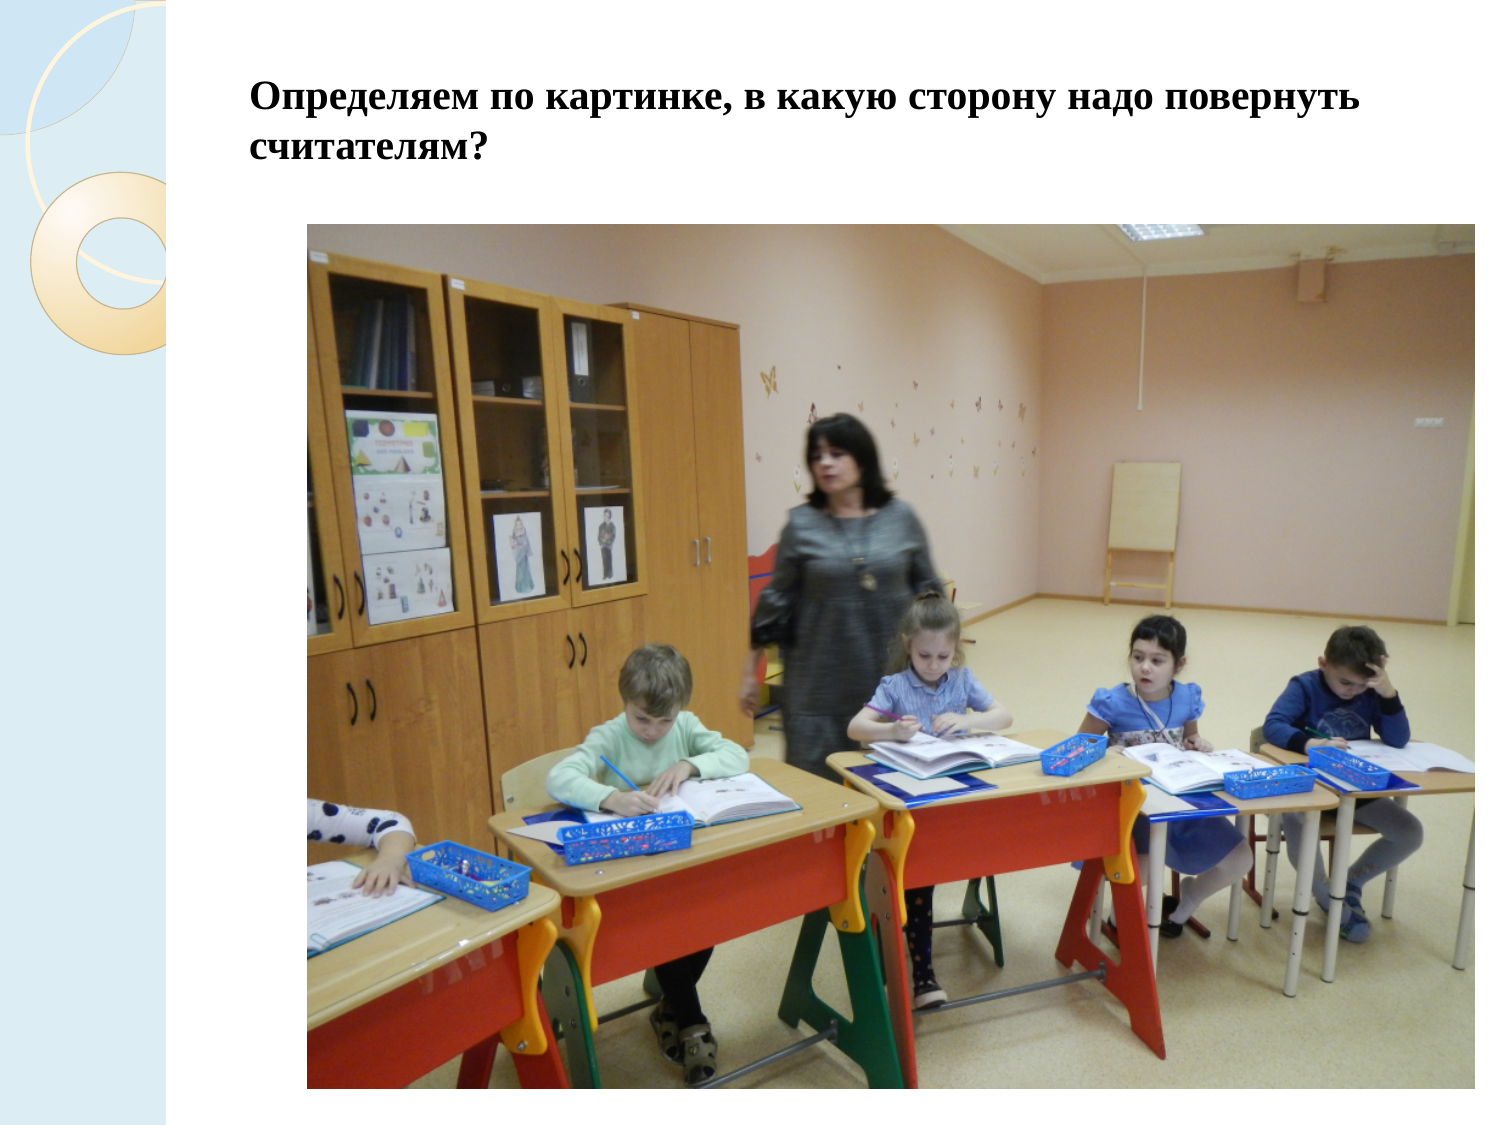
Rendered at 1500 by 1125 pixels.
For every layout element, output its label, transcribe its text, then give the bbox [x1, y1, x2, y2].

picture [307, 224, 1475, 1089]
text_box Определяем по картинке, в какую сторону надо повернуть считателям? [234, 60, 1475, 175]
